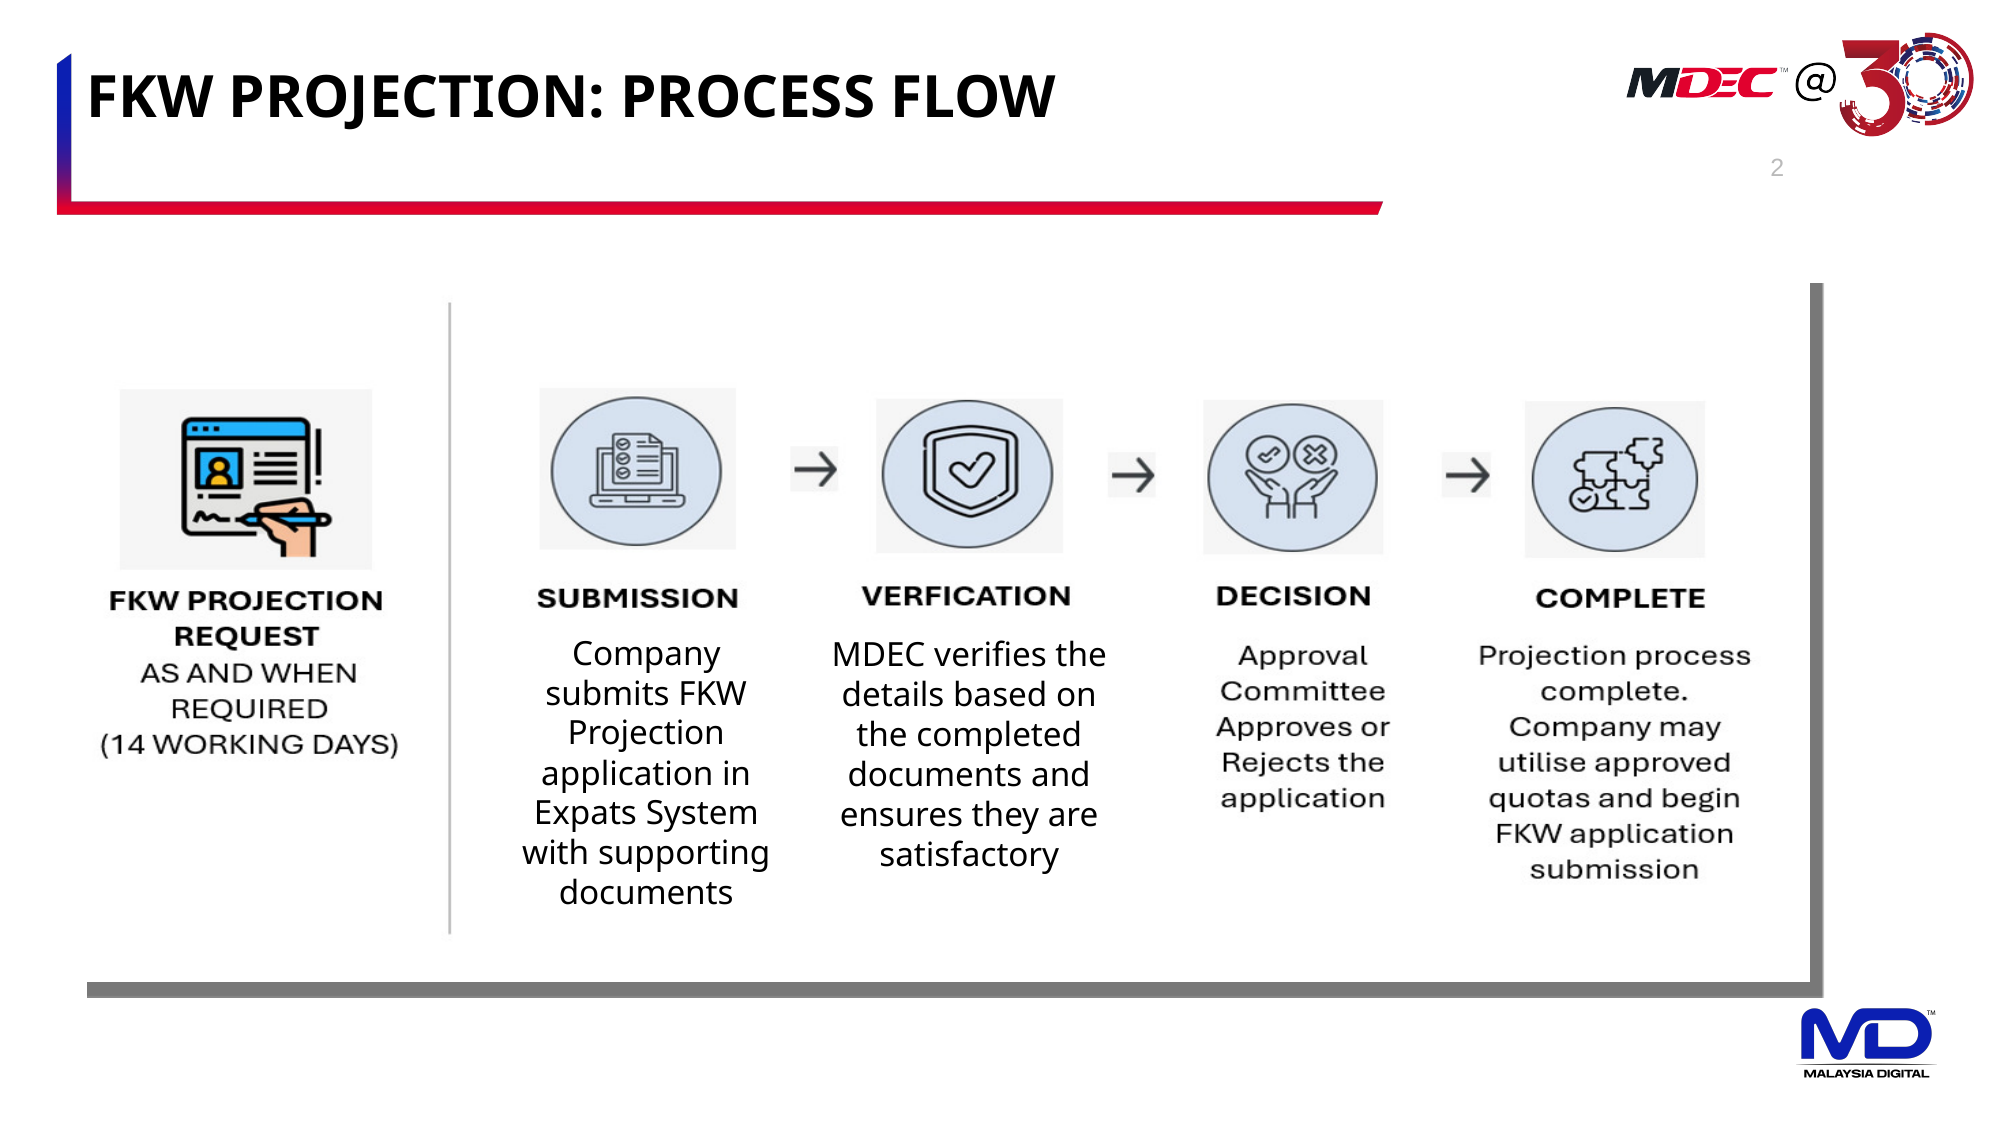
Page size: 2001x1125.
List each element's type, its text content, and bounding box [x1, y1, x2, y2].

title FKW PROJECTION: PROCESS FLOW [71, 59, 1697, 197]
picture [71, 267, 1810, 982]
text_box 2 [1755, 143, 1976, 204]
text_box MDEC verifies the details based on the completed documents and ensures they are satisfactory [816, 624, 1122, 882]
text_box Company submits FKW Projection application in Expats System with supporting documents [493, 624, 799, 882]
